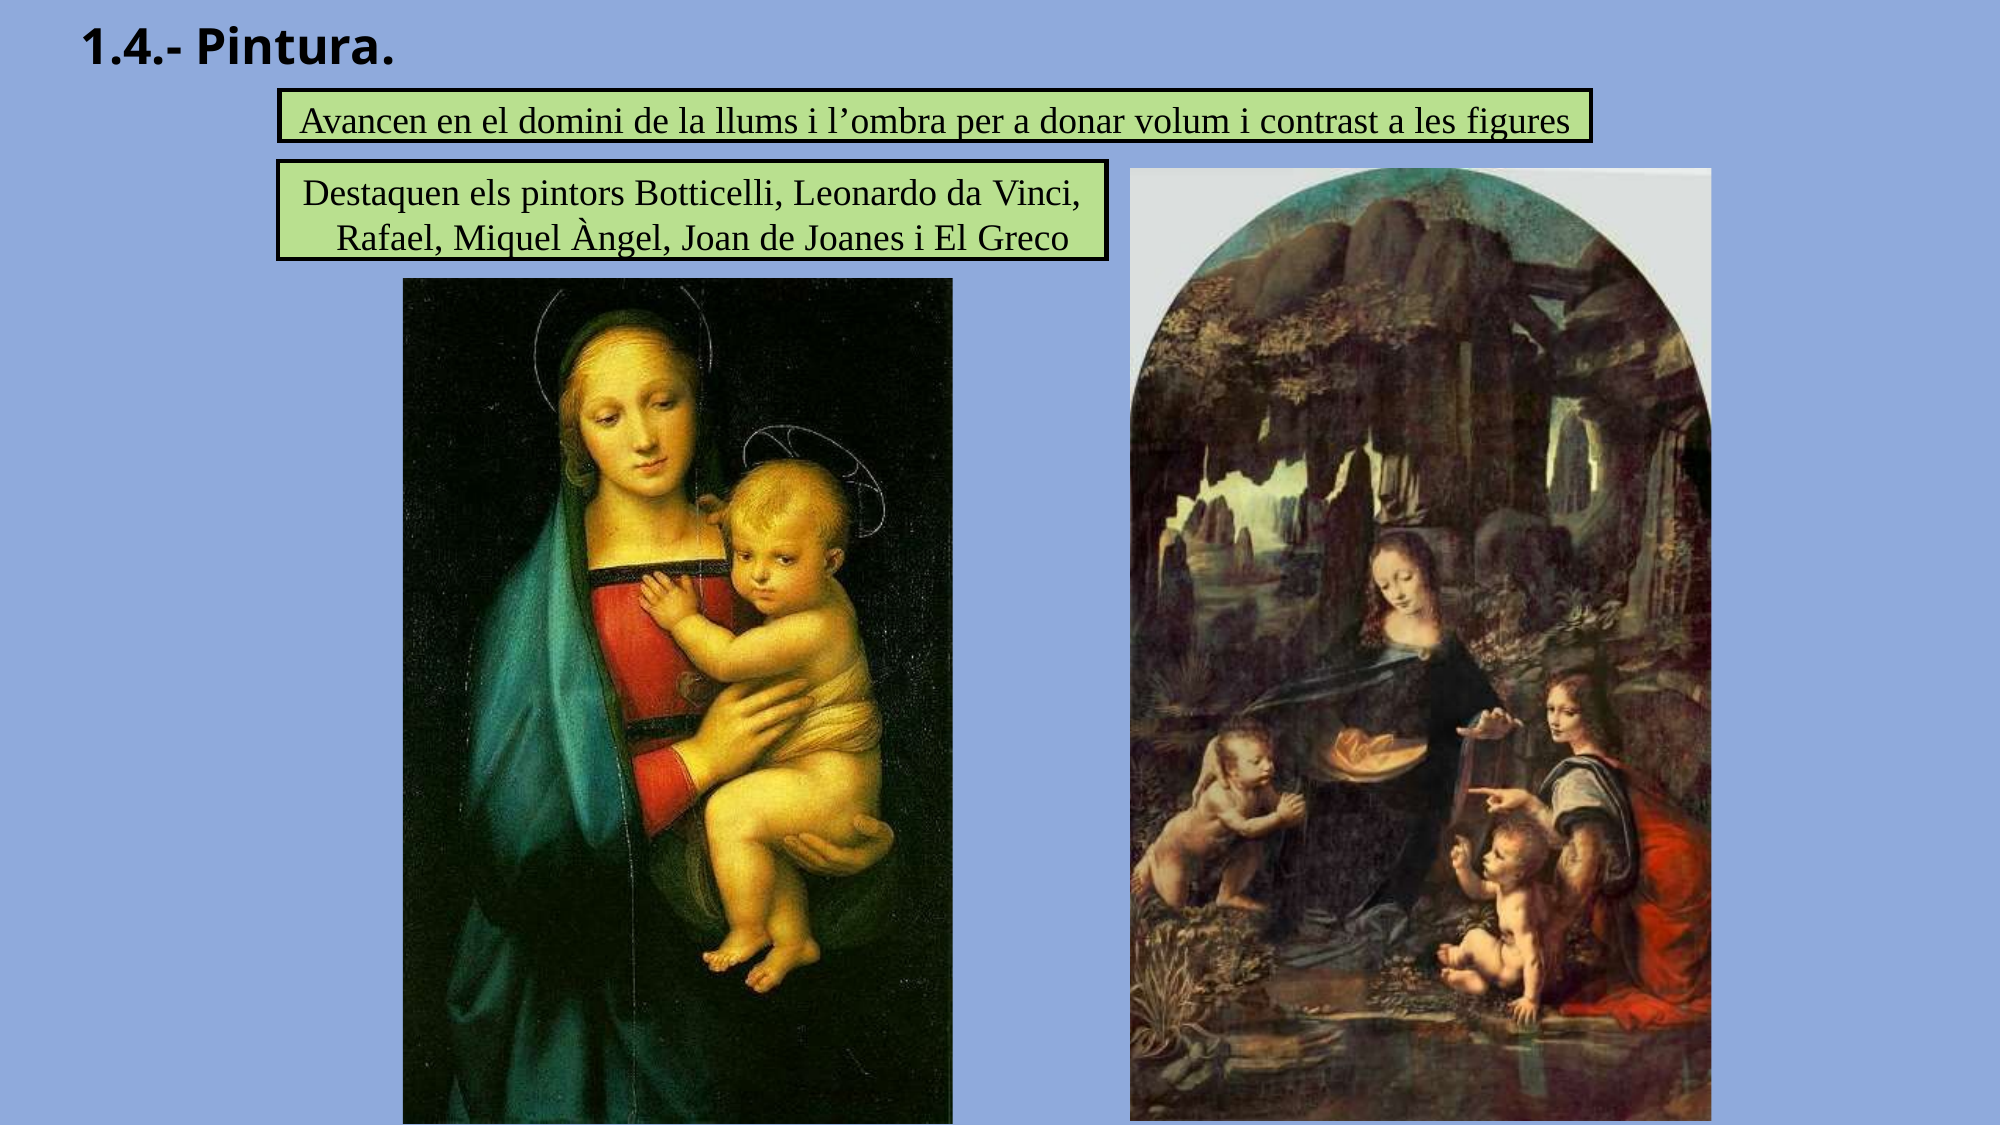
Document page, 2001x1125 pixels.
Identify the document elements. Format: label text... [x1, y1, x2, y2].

text_box Avancen en el domini de la llums i l’ombra per a donar volum i contrast a les figures [279, 90, 1591, 142]
text_box Destaquen els pintors Botticelli, Leonardo da Vinci, Rafael, Miquel Àngel, Joan de Joanes i El Greco [278, 161, 1107, 259]
text_box [403, 279, 953, 1124]
text_box [1130, 168, 1711, 1121]
title 1.4.- Pintura. [78, 11, 1134, 75]
